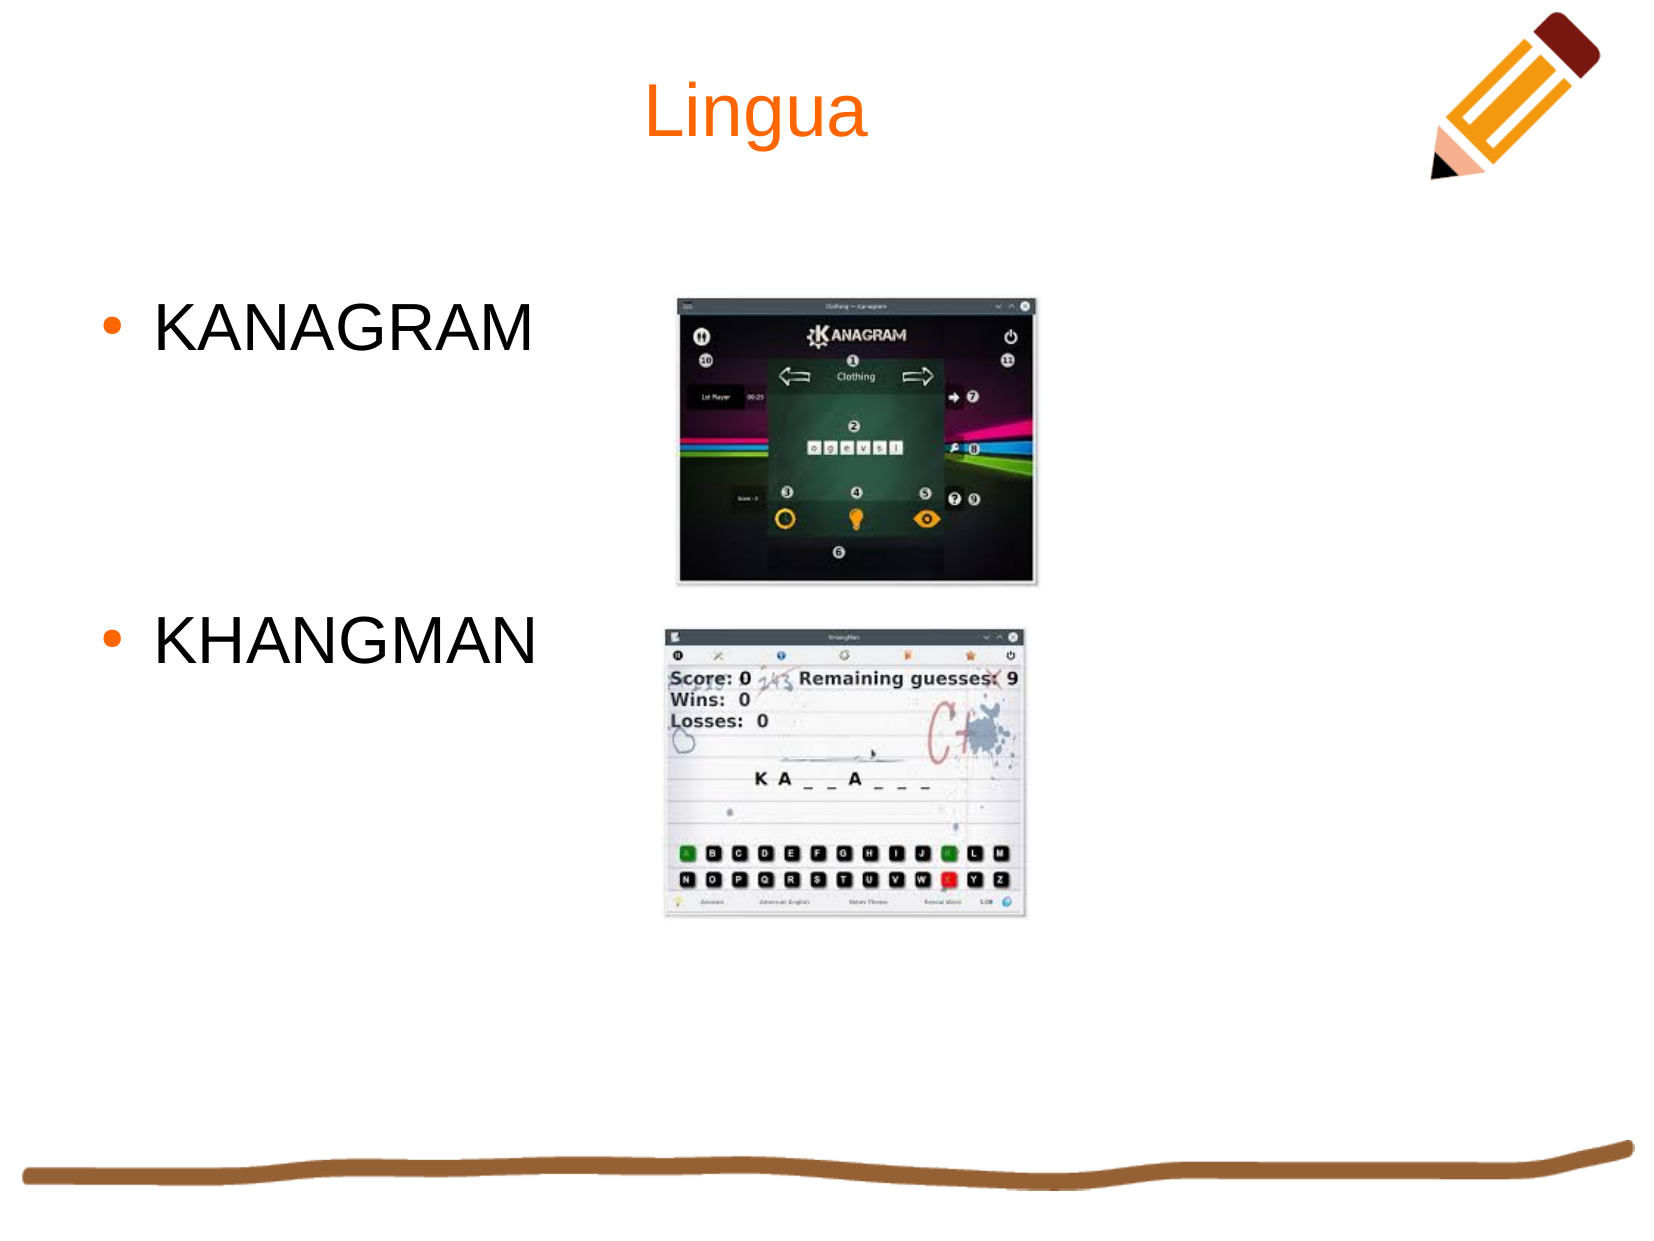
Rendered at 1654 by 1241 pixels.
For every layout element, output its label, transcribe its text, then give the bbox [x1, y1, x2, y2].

picture [1430, 12, 1601, 181]
picture [661, 625, 1031, 922]
title Lingua [82, 49, 1430, 172]
list KANAGRAM KHANGMAN [82, 290, 1571, 1122]
picture [673, 294, 1043, 591]
picture [22, 1140, 1635, 1191]
